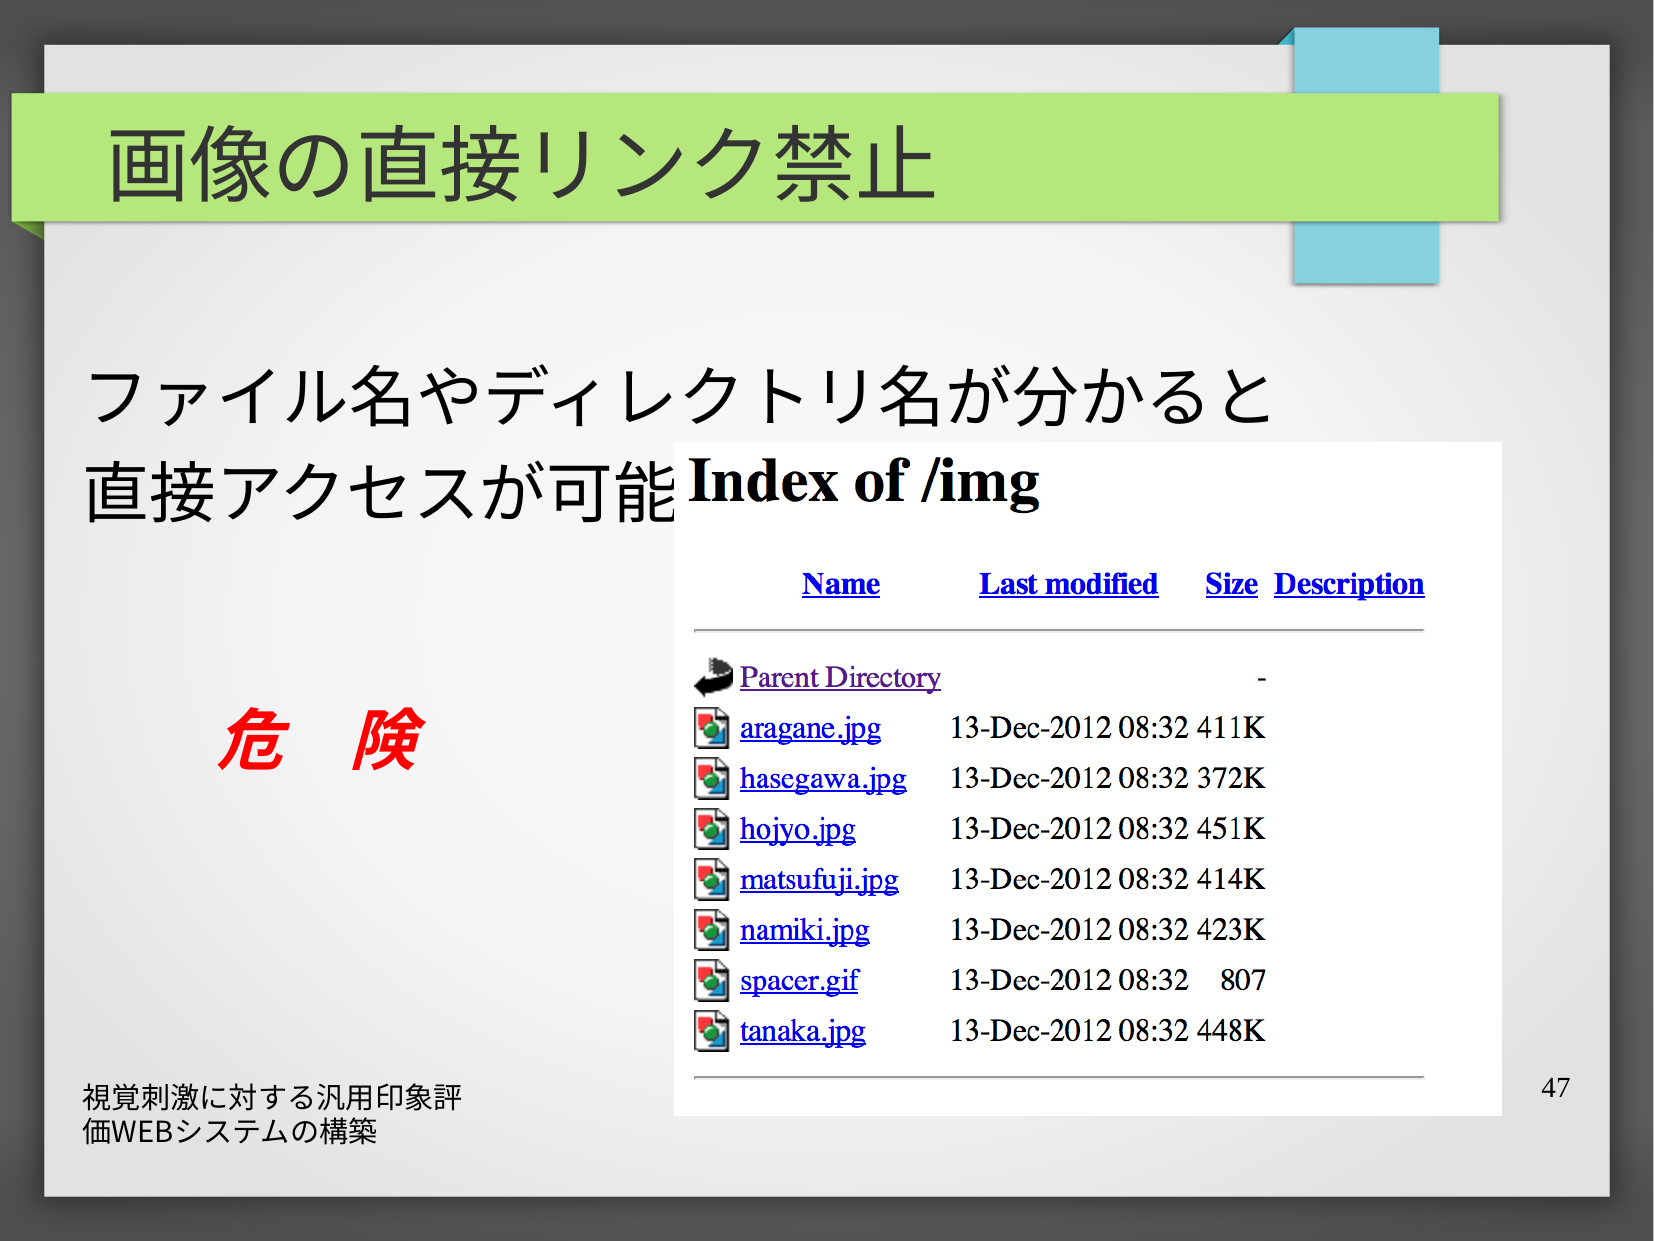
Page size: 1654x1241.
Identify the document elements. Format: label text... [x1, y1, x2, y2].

title 画像の直接リンク禁止 [106, 106, 1264, 213]
list ファイル名やディレクトリ名が分かると 直接アクセスが可能 危 険 [82, 343, 1538, 1063]
picture [0, 0, 1654, 1241]
